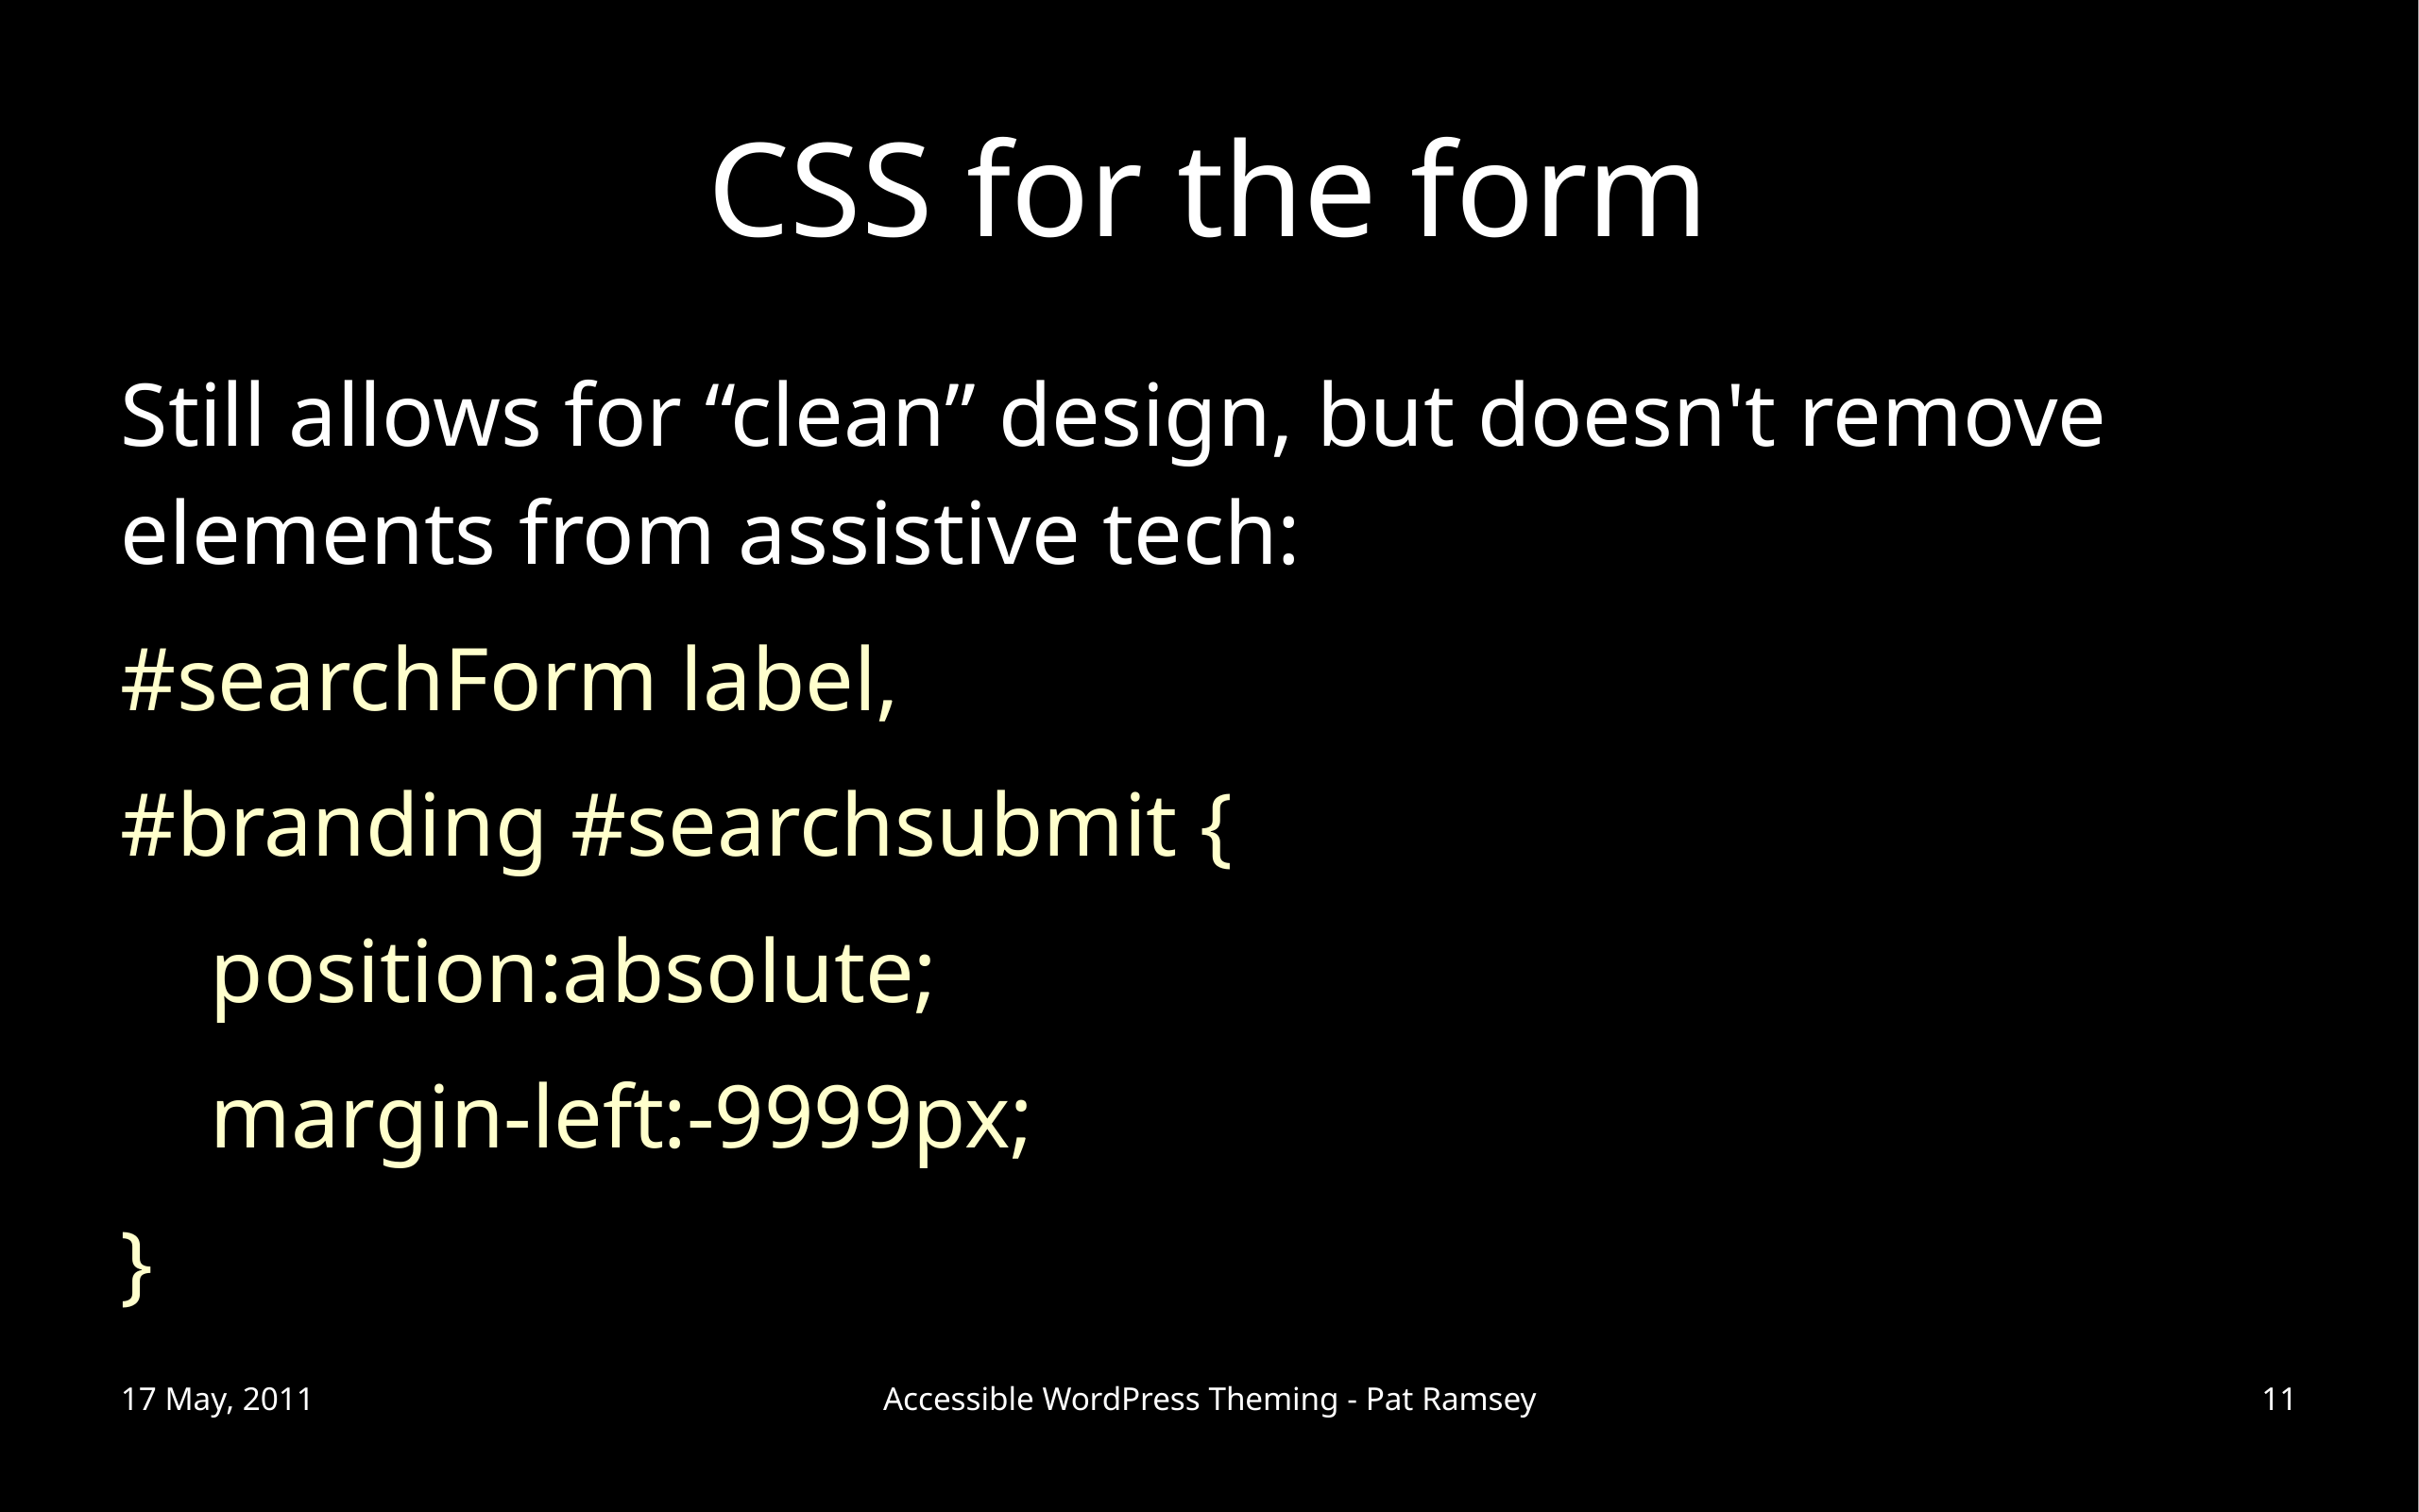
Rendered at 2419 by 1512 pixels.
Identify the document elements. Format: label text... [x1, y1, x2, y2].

title CSS for the form [120, 59, 2298, 314]
list Still allows for “clean” design, but doesn't remove elements from assistive tech: #searchForm label, #branding #searchsubmit { position:absolute; margin-left:-9999px; } [120, 353, 2298, 1351]
